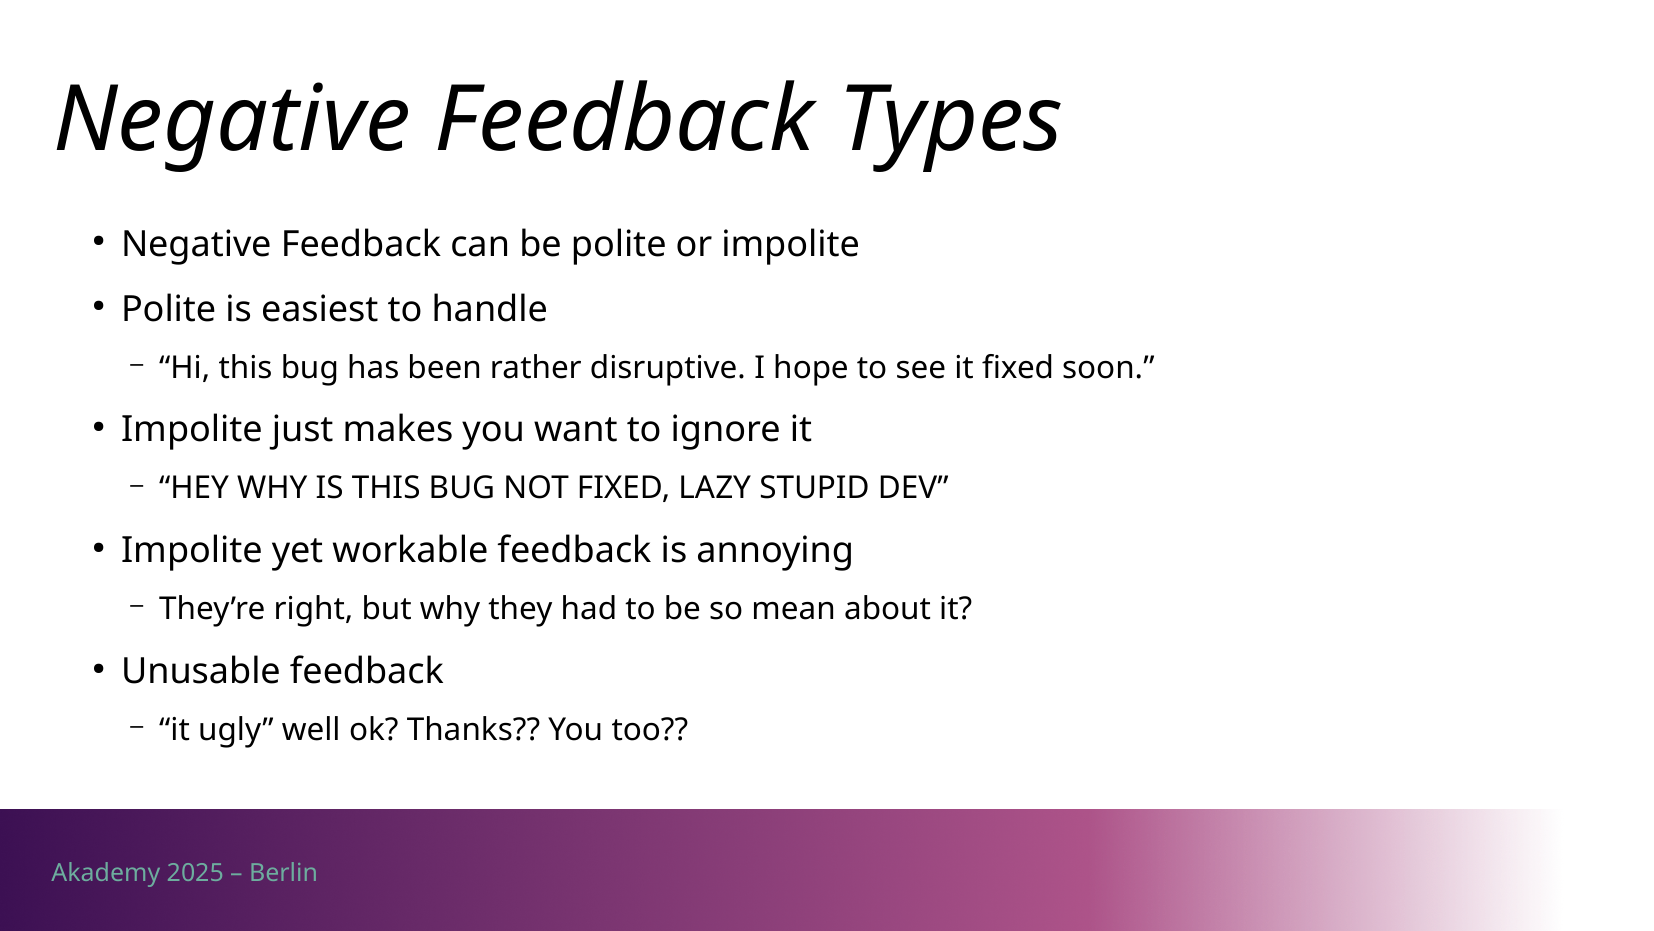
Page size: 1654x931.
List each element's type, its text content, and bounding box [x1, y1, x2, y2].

list Negative Feedback can be polite or impolite Polite is easiest to handle “Hi, this bug has been rather disruptive. I hope to see it fixed soon.” Impolite just makes you want to ignore it “HEY WHY IS THIS BUG NOT FIXED, LAZY STUPID DEV” Impolite yet workable feedback is annoying They’re right, but why they had to be so mean about it? Unusable feedback “it ugly” well ok? Thanks?? You too?? [82, 217, 1571, 758]
picture [0, 809, 1654, 931]
title Negative Feedback Types [53, 12, 1625, 218]
